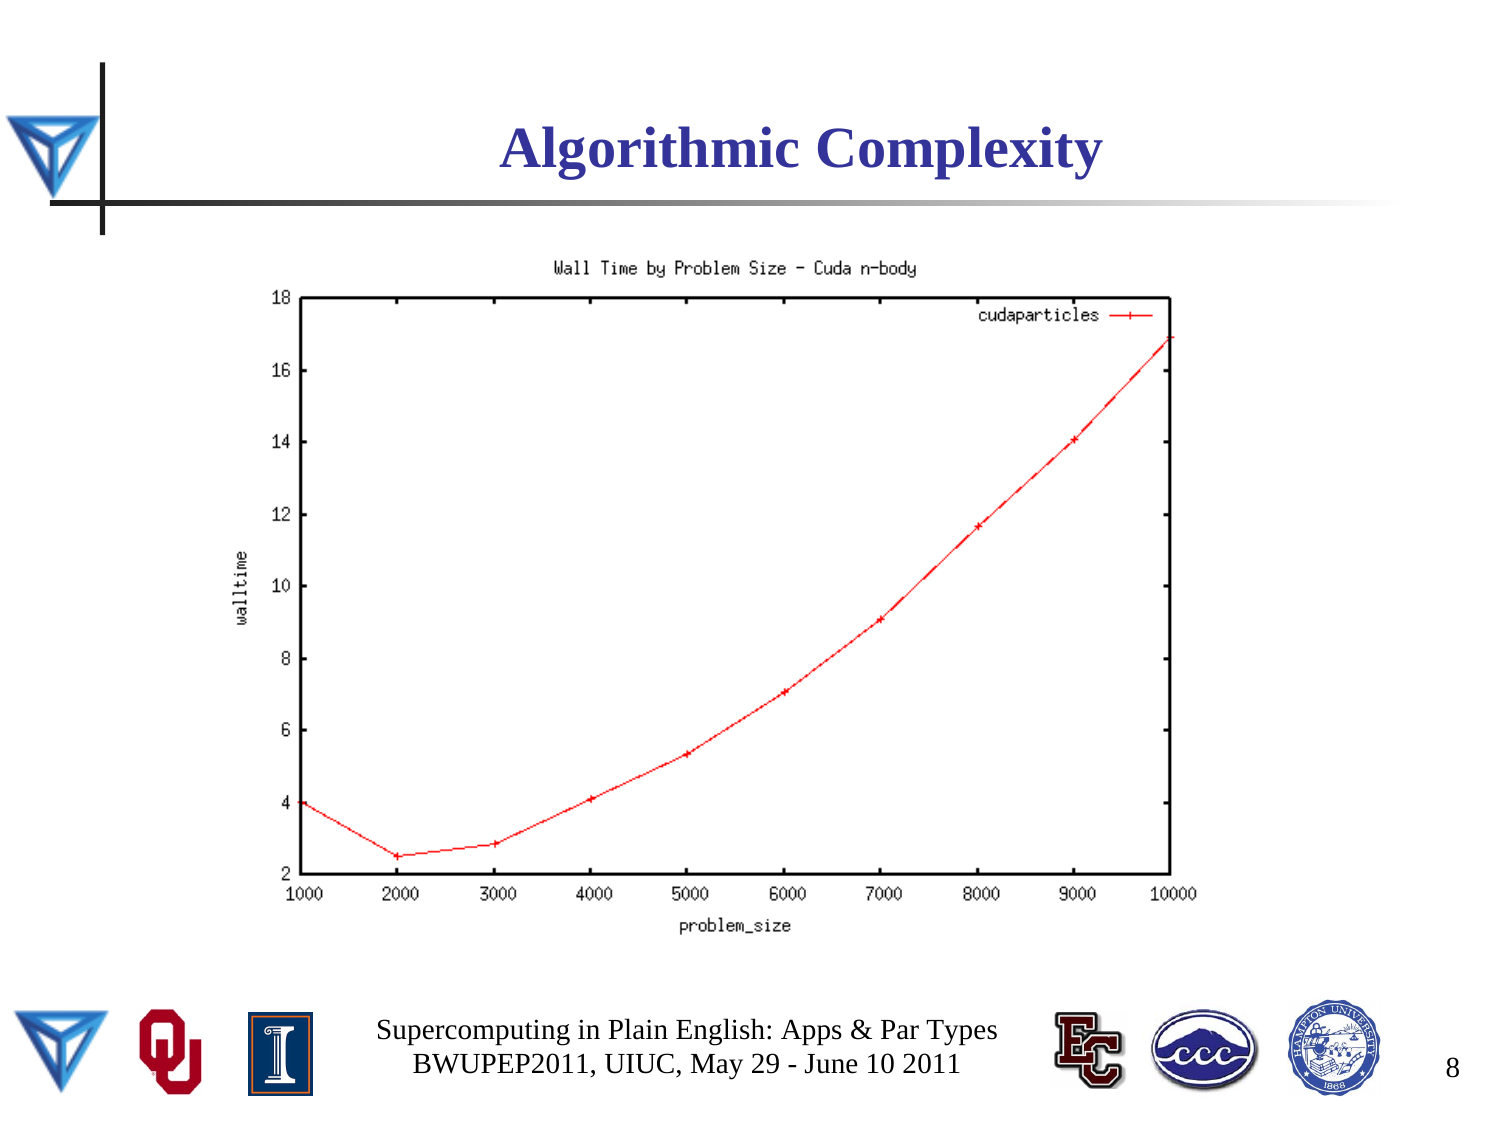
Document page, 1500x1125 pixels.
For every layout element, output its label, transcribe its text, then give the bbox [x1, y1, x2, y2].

picture [225, 250, 1201, 938]
picture [1050, 1012, 1129, 1089]
text_box Supercomputing in Plain English: Apps & Par Types BWUPEP2011, UIUC, May 29 - June 10 2011 [324, 1012, 1051, 1088]
picture [0, 112, 99, 203]
picture [8, 1007, 113, 1097]
picture [1287, 999, 1381, 1097]
picture [248, 1012, 313, 1096]
title Algorithmic Complexity [162, 74, 1441, 187]
picture [1142, 999, 1263, 1097]
picture [137, 1007, 203, 1097]
text_box <number> [1400, 1024, 1476, 1091]
